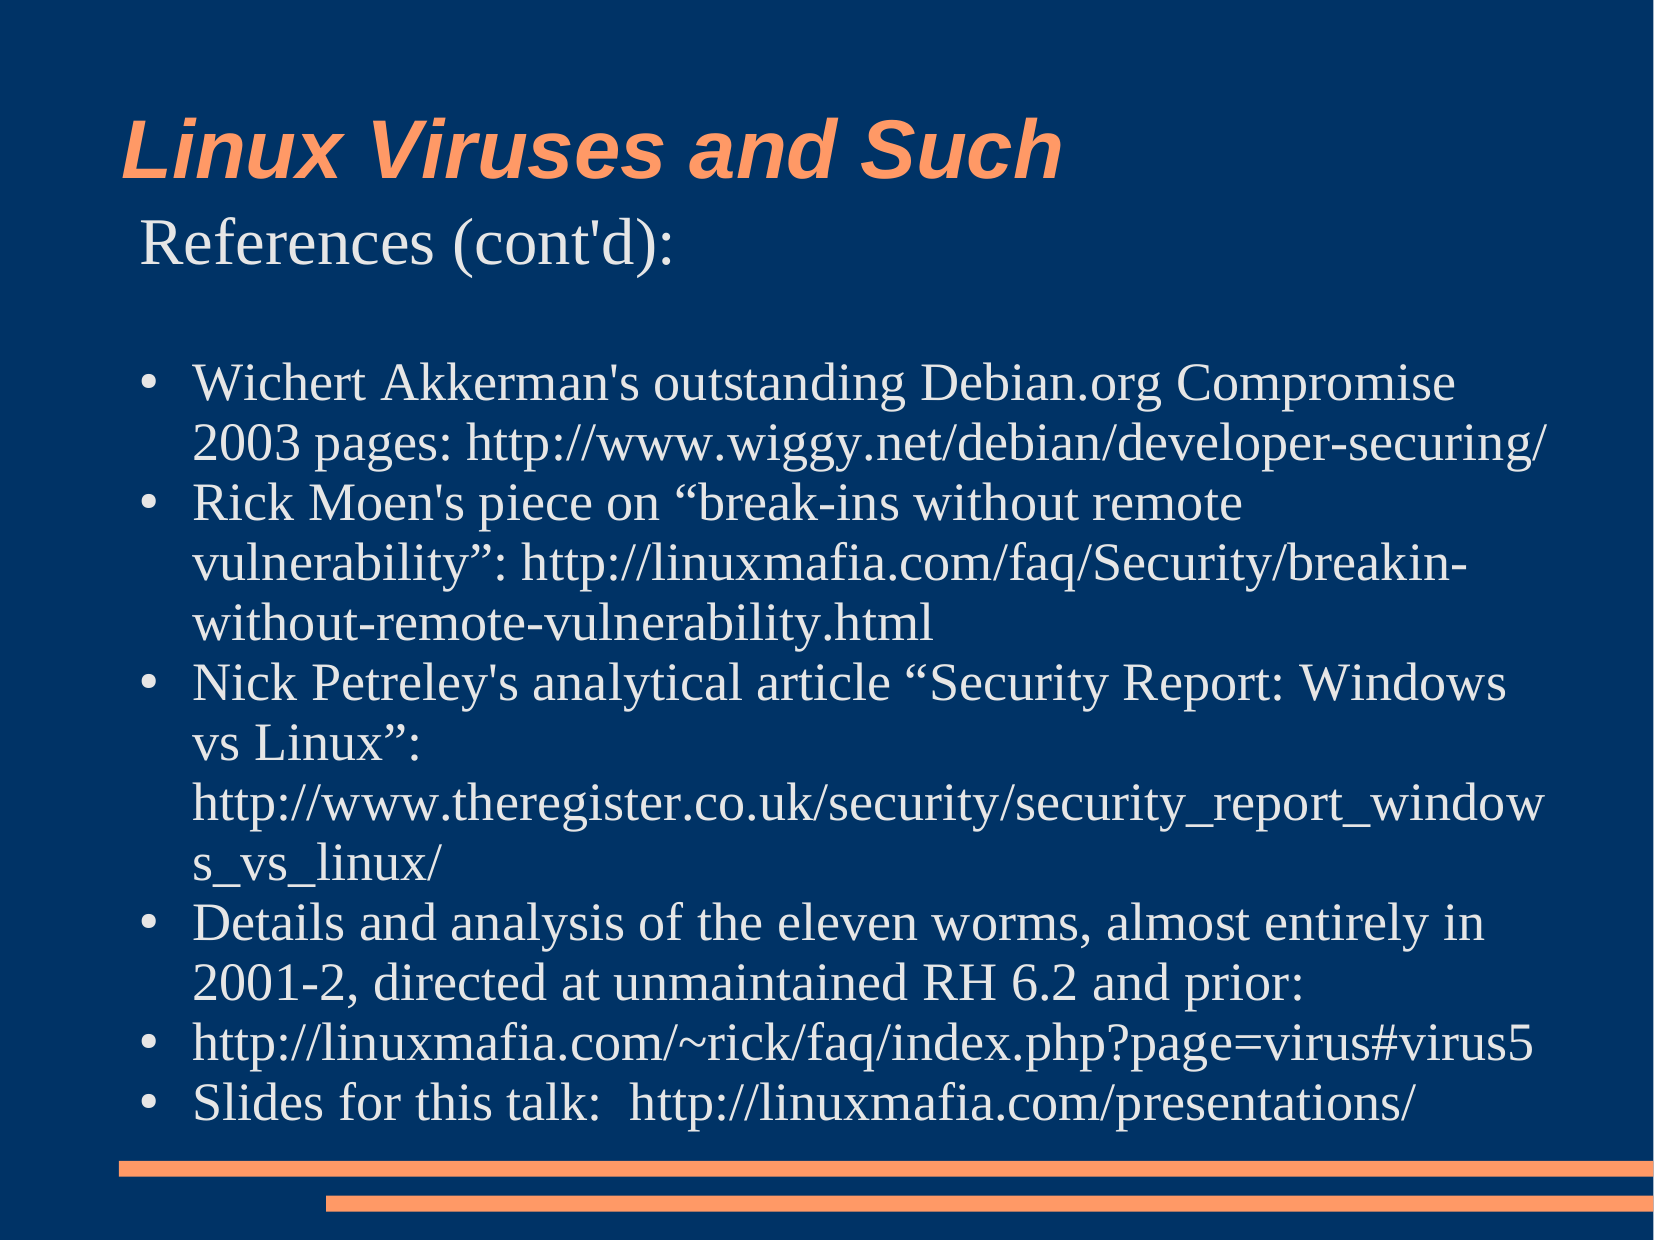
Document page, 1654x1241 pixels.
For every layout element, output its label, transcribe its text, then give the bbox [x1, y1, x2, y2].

list References (cont'd): Wichert Akkerman's outstanding Debian.org Compromise 2003 pages: http://www.wiggy.net/debian/developer-securing/ Rick Moen's piece on “break-ins without remote vulnerability”: http://linuxmafia.com/faq/Security/breakin-without-remote-vulnerability.html Nick Petreley's analytical article “Security Report: Windows vs Linux”: http://www.theregister.co.uk/security/security_report_windows_vs_linux/ Details and analysis of the eleven worms, almost entirely in 2001-2, directed at unmaintained RH 6.2 and prior: http://linuxmafia.com/~rick/faq/index.php?page=virus#virus5 Slides for this talk: http://linuxmafia.com/presentations/ [121, 204, 1561, 1147]
title Linux Viruses and Such [121, 46, 1534, 204]
